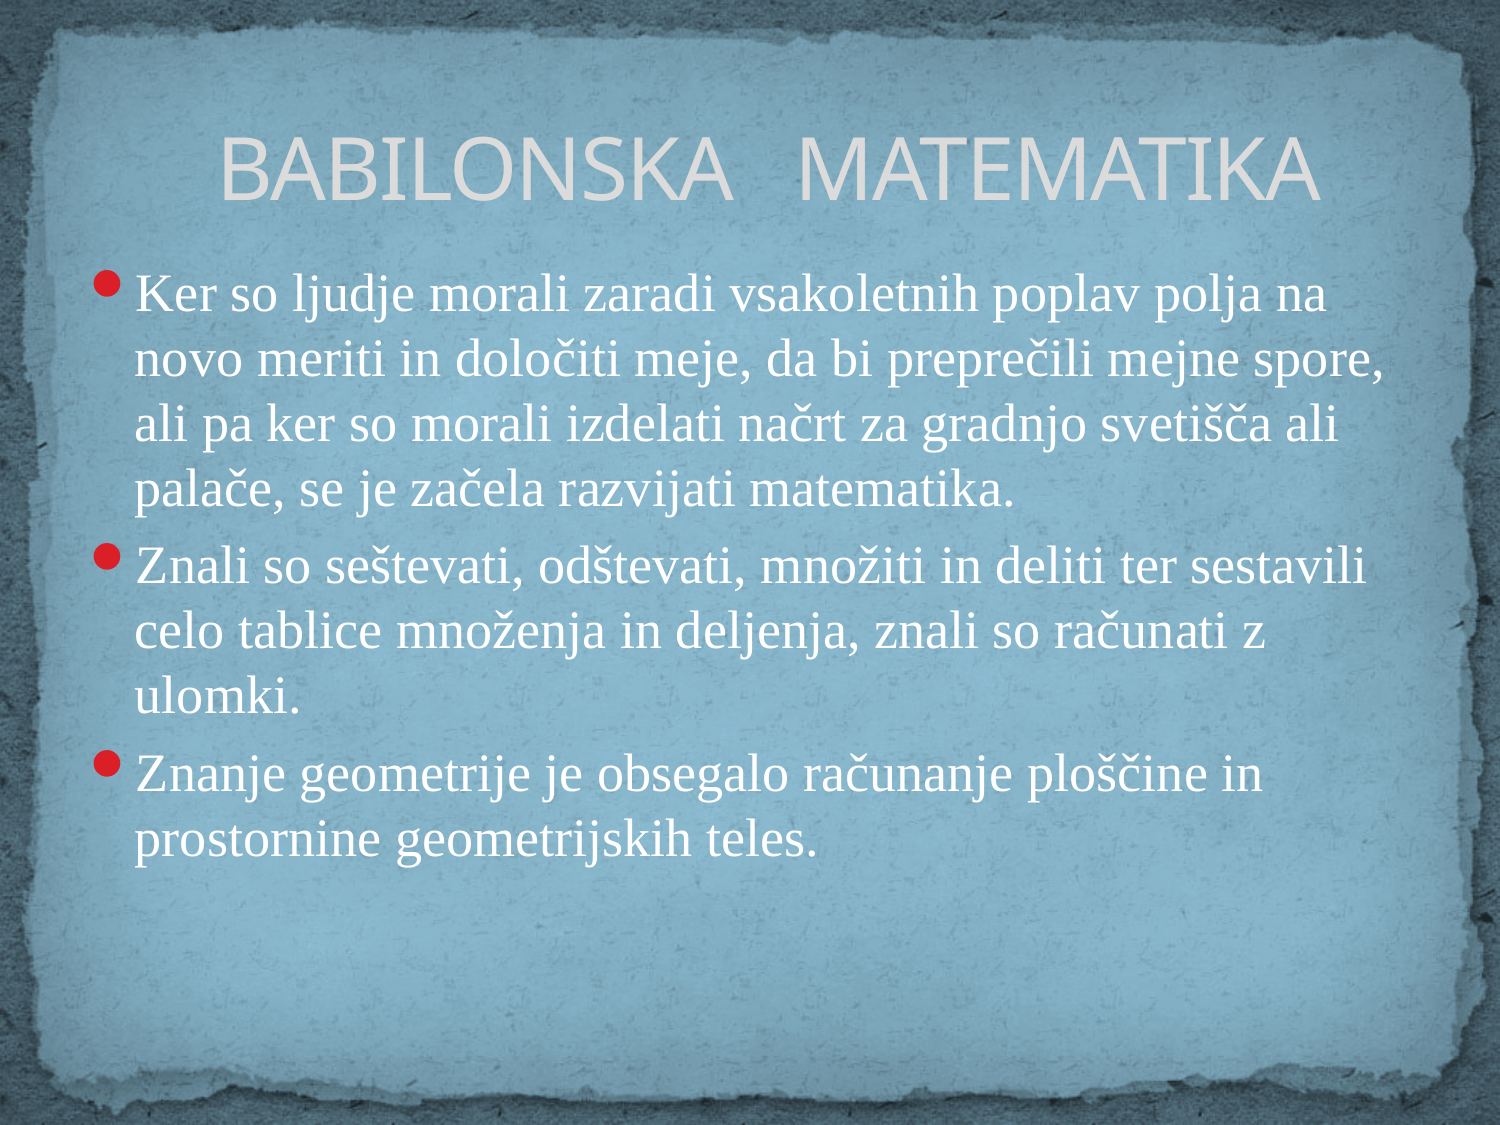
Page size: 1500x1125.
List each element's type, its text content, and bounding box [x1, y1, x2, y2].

picture [0, 0, 1500, 1125]
title BABILONSKA MATEMATIKA [75, 24, 1425, 225]
list Ker so ljudje morali zaradi vsakoletnih poplav polja na novo meriti in določiti meje, da bi preprečili mejne spore, ali pa ker so morali izdelati načrt za gradnjo svetišča ali palače, se je začela razvijati matematika. Znali so seštevati, odštevati, množiti in deliti ter sestavili celo tablice množenja in deljenja, znali so računati z ulomki. Znanje geometrije je obsegalo računanje ploščine in prostornine geometrijskih teles. [75, 249, 1425, 1000]
